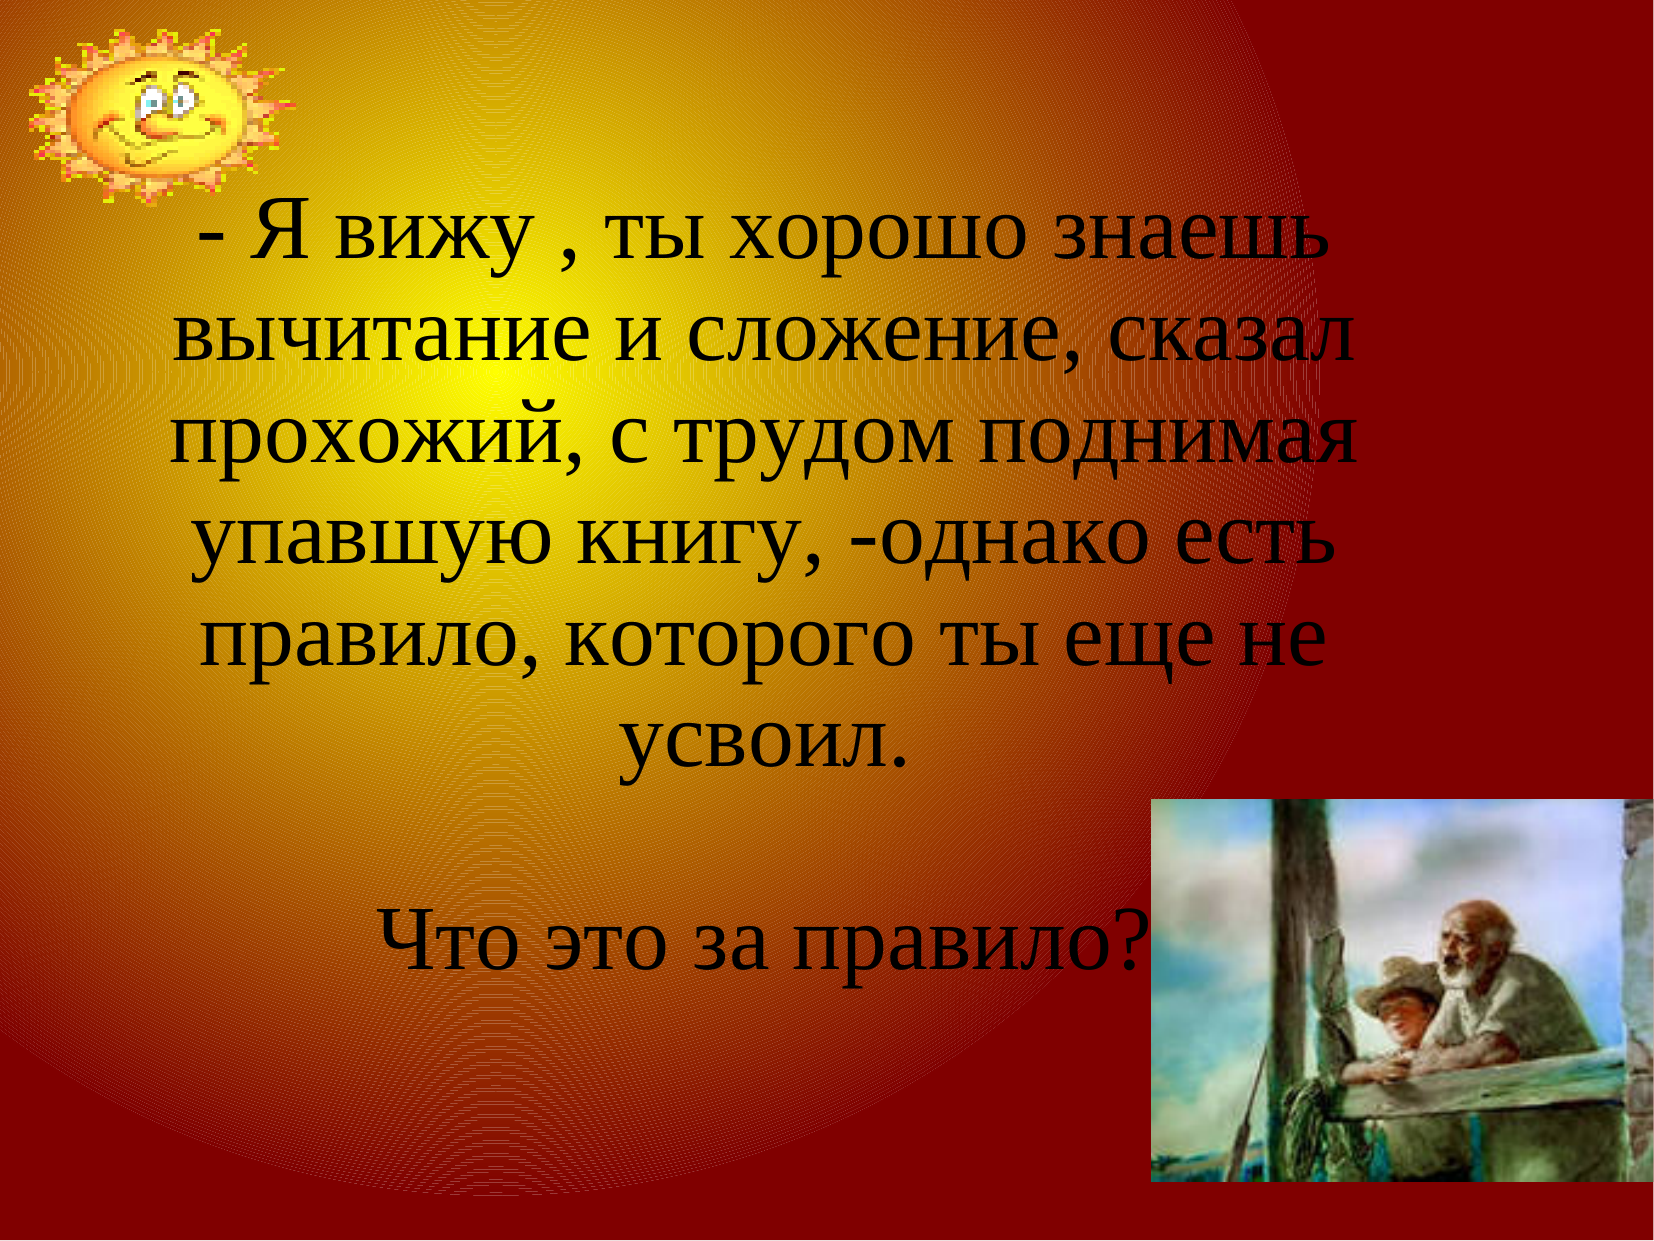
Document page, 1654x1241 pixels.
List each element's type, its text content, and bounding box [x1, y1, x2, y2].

title - Я вижу , ты хорошо знаешь вычитание и сложение, сказал прохожий, с трудом поднимая упавшую книгу, -однако есть правило, которого ты еще не усвоил. Что это за правило? [59, 177, 1472, 990]
picture [29, 29, 296, 207]
picture [1151, 799, 1654, 1182]
